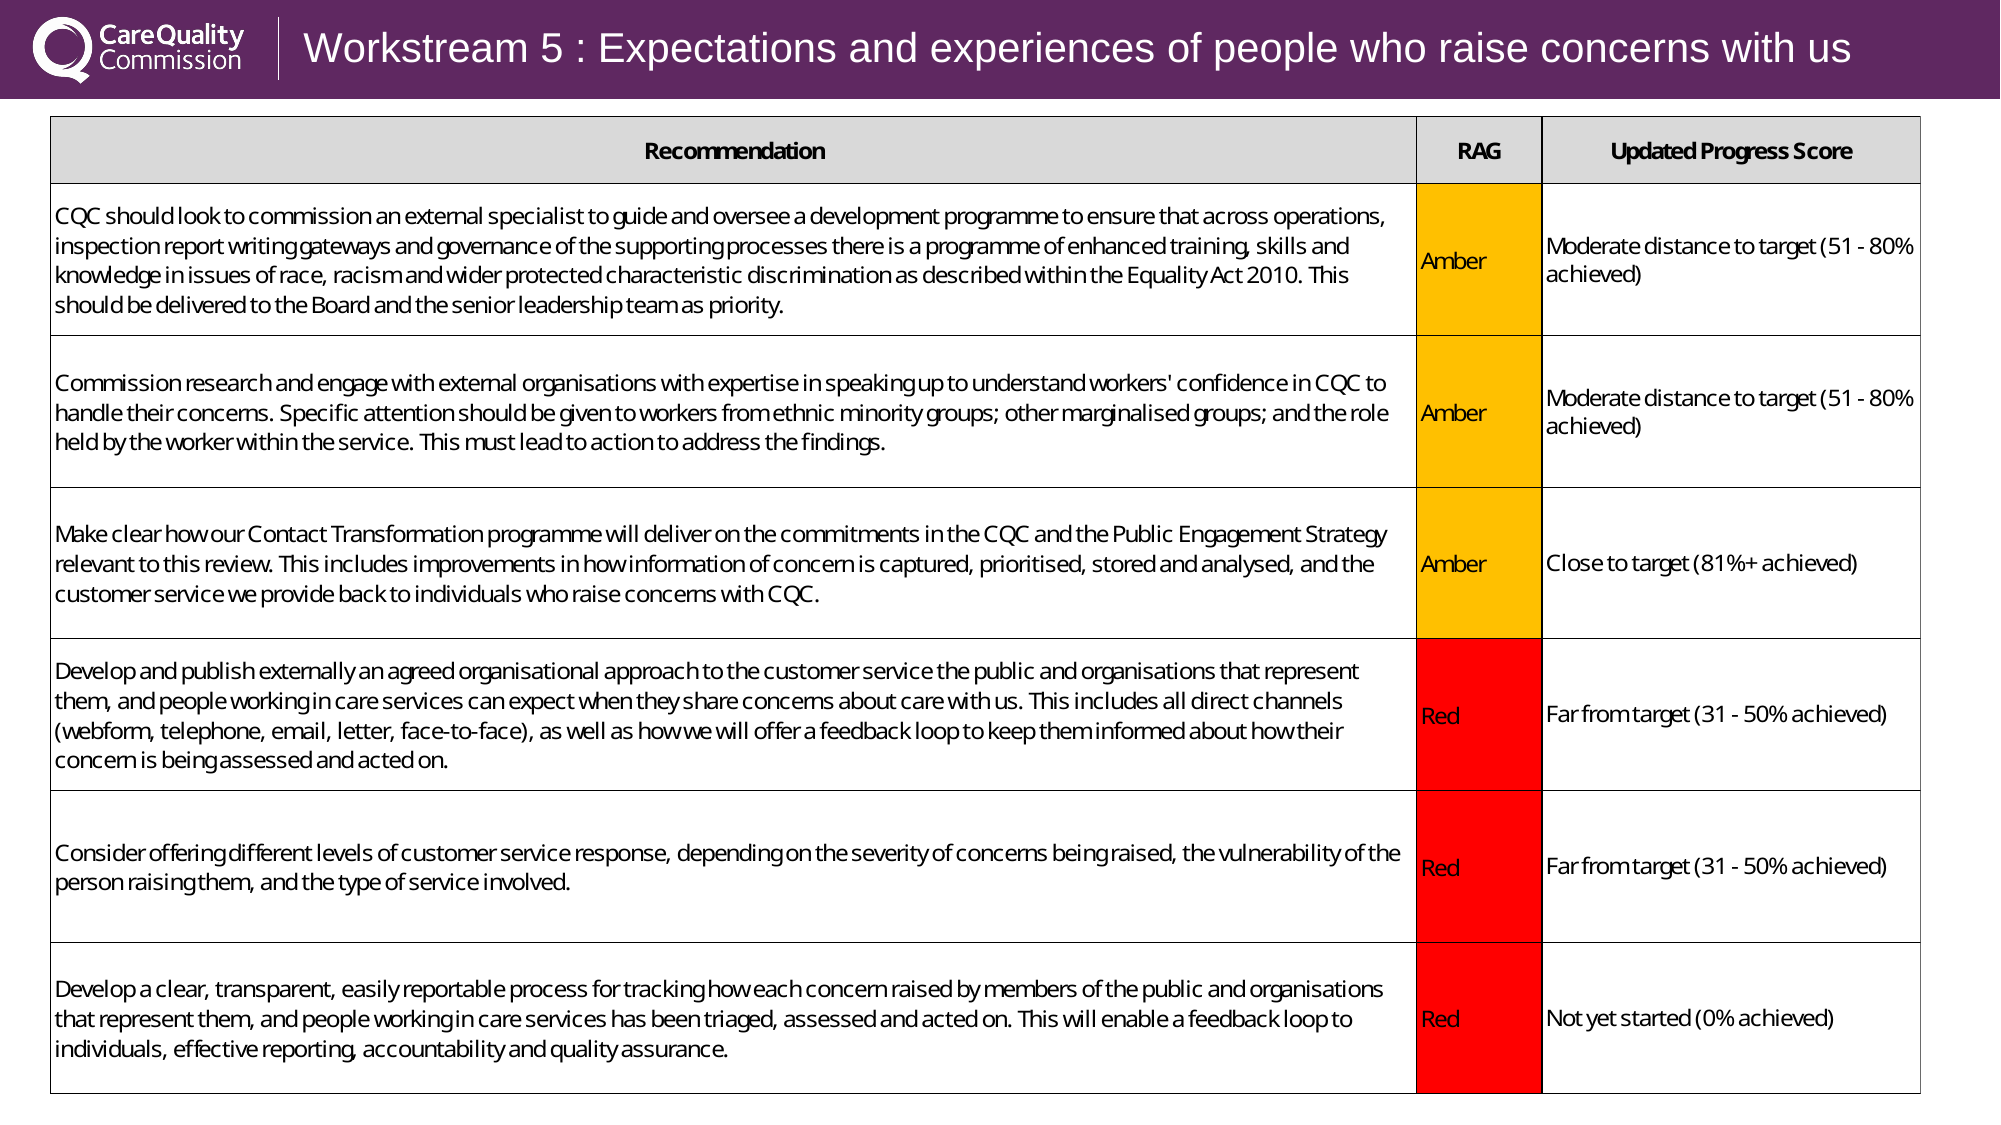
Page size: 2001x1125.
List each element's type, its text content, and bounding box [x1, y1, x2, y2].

picture [32, 16, 245, 84]
text_box [0, 0, 2000, 99]
text_box Workstream 5 : Expectations and experiences of people who raise concerns with us [288, 13, 1878, 80]
picture [50, 115, 1922, 1095]
